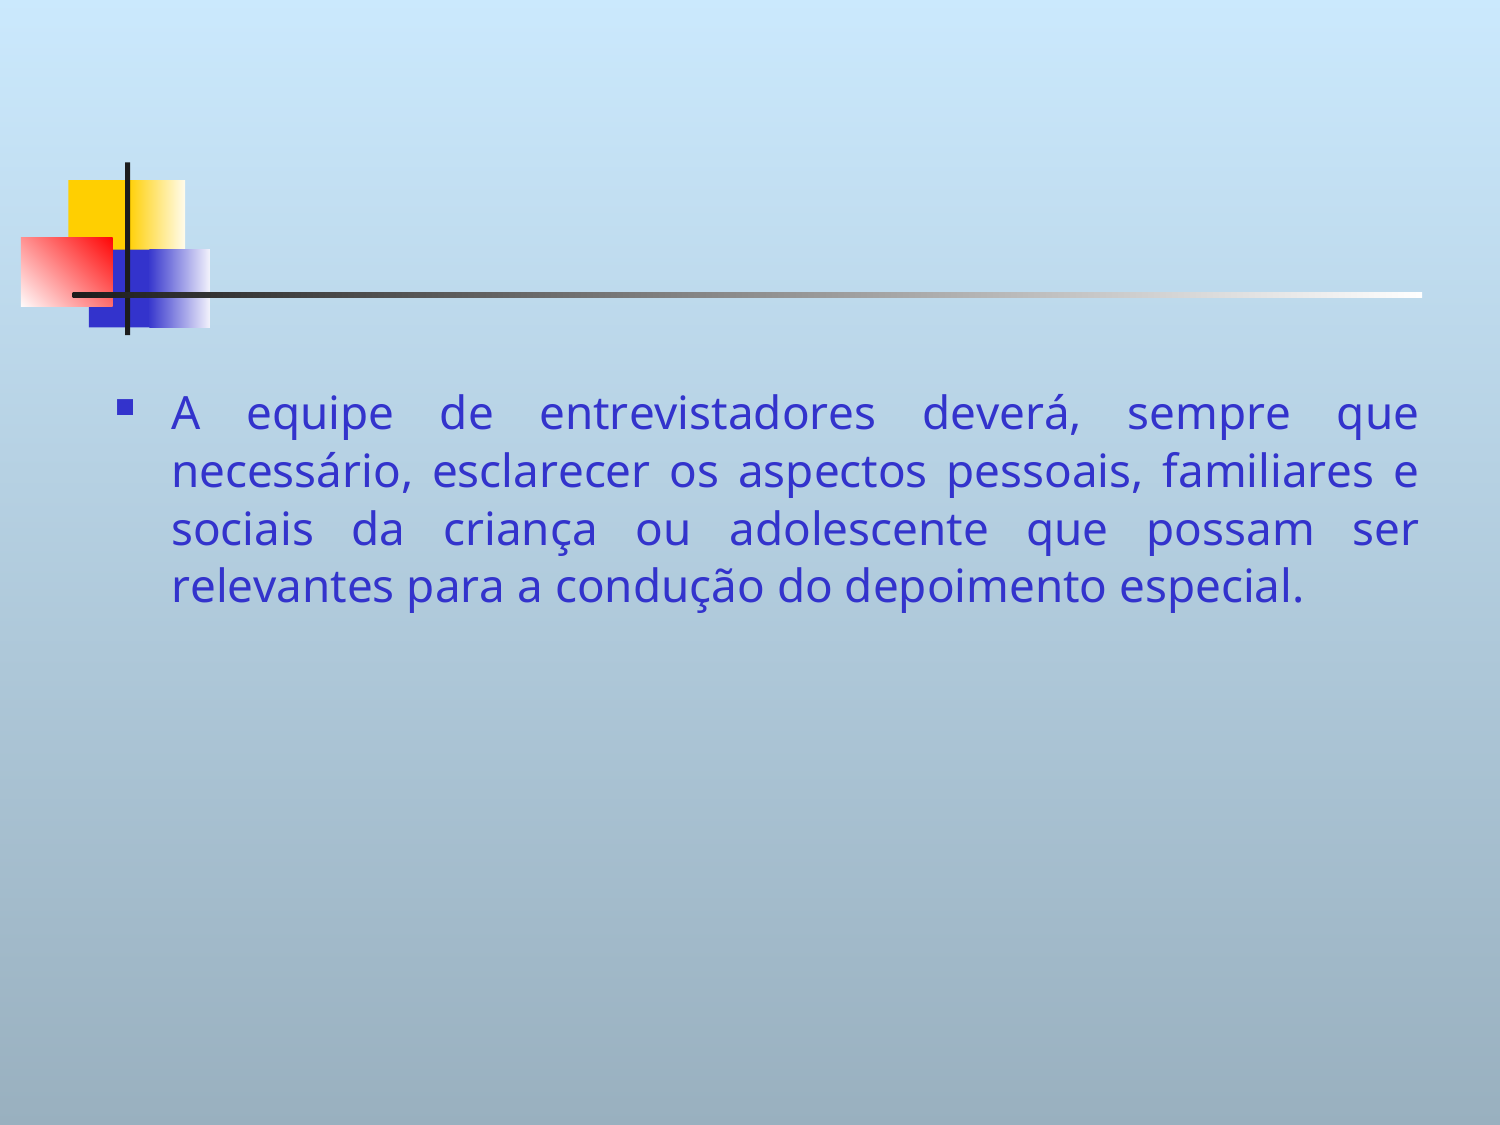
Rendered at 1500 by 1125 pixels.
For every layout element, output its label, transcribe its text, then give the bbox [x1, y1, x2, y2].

list A equipe de entrevistadores deverá, sempre que necessário, esclarecer os aspectos pessoais, familiares e sociais da criança ou adolescente que possam ser relevantes para a condução do depoimento especial. [100, 373, 1435, 1049]
